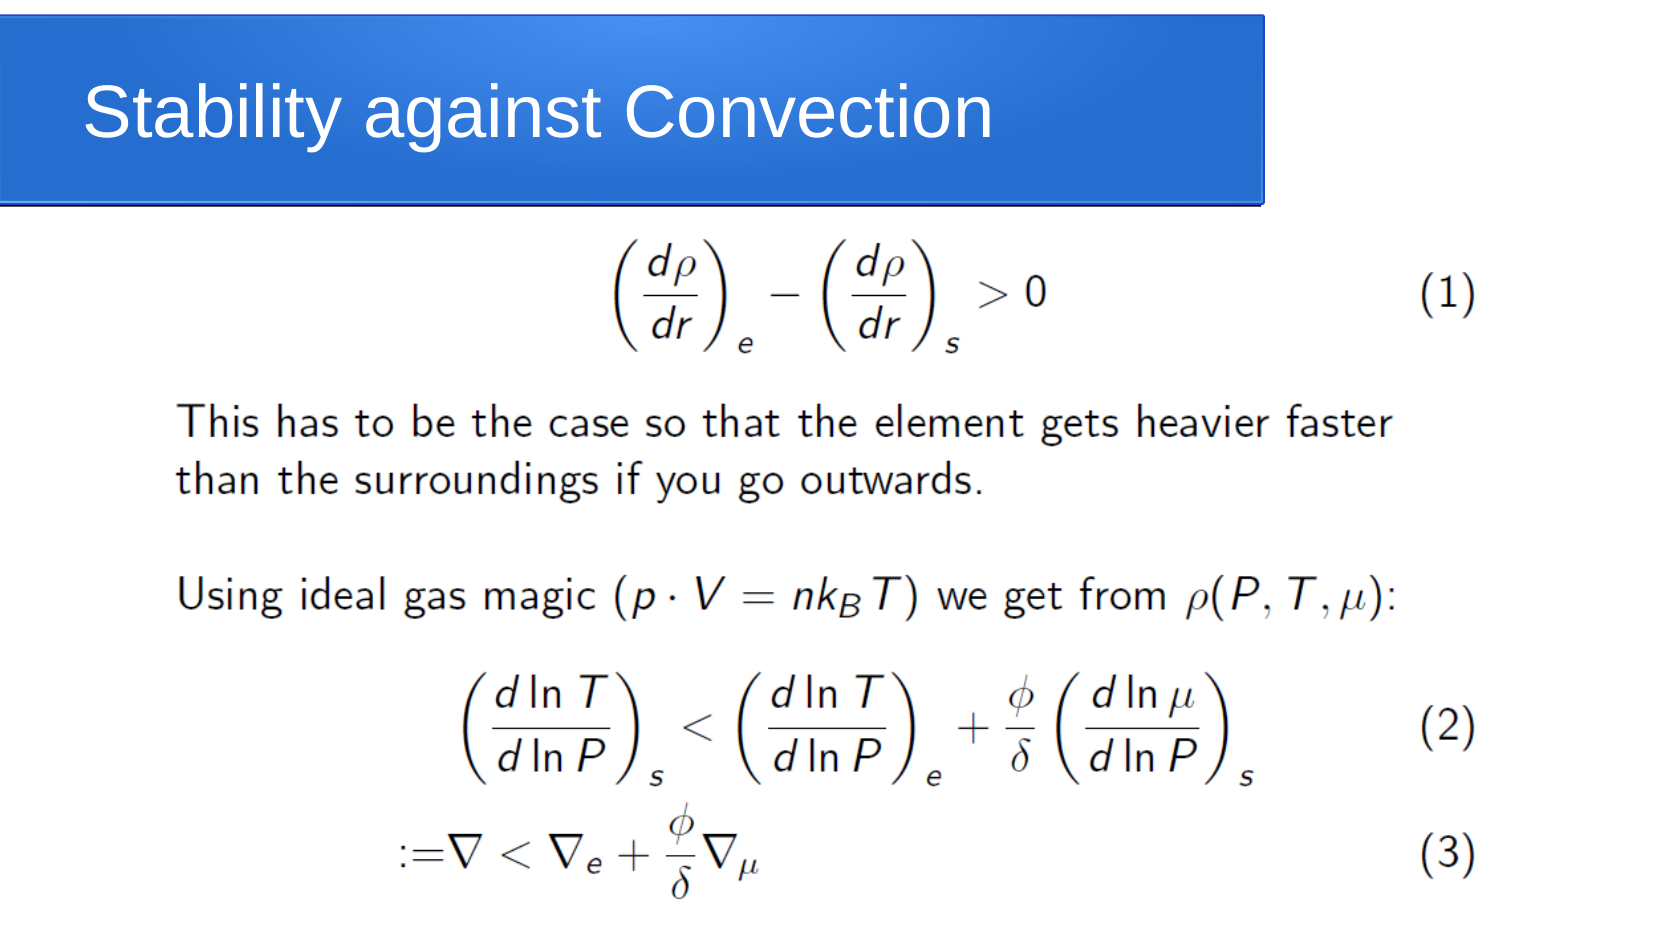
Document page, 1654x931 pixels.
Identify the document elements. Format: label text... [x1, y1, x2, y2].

title Stability against Convection [82, 35, 1235, 189]
picture [150, 214, 1498, 931]
